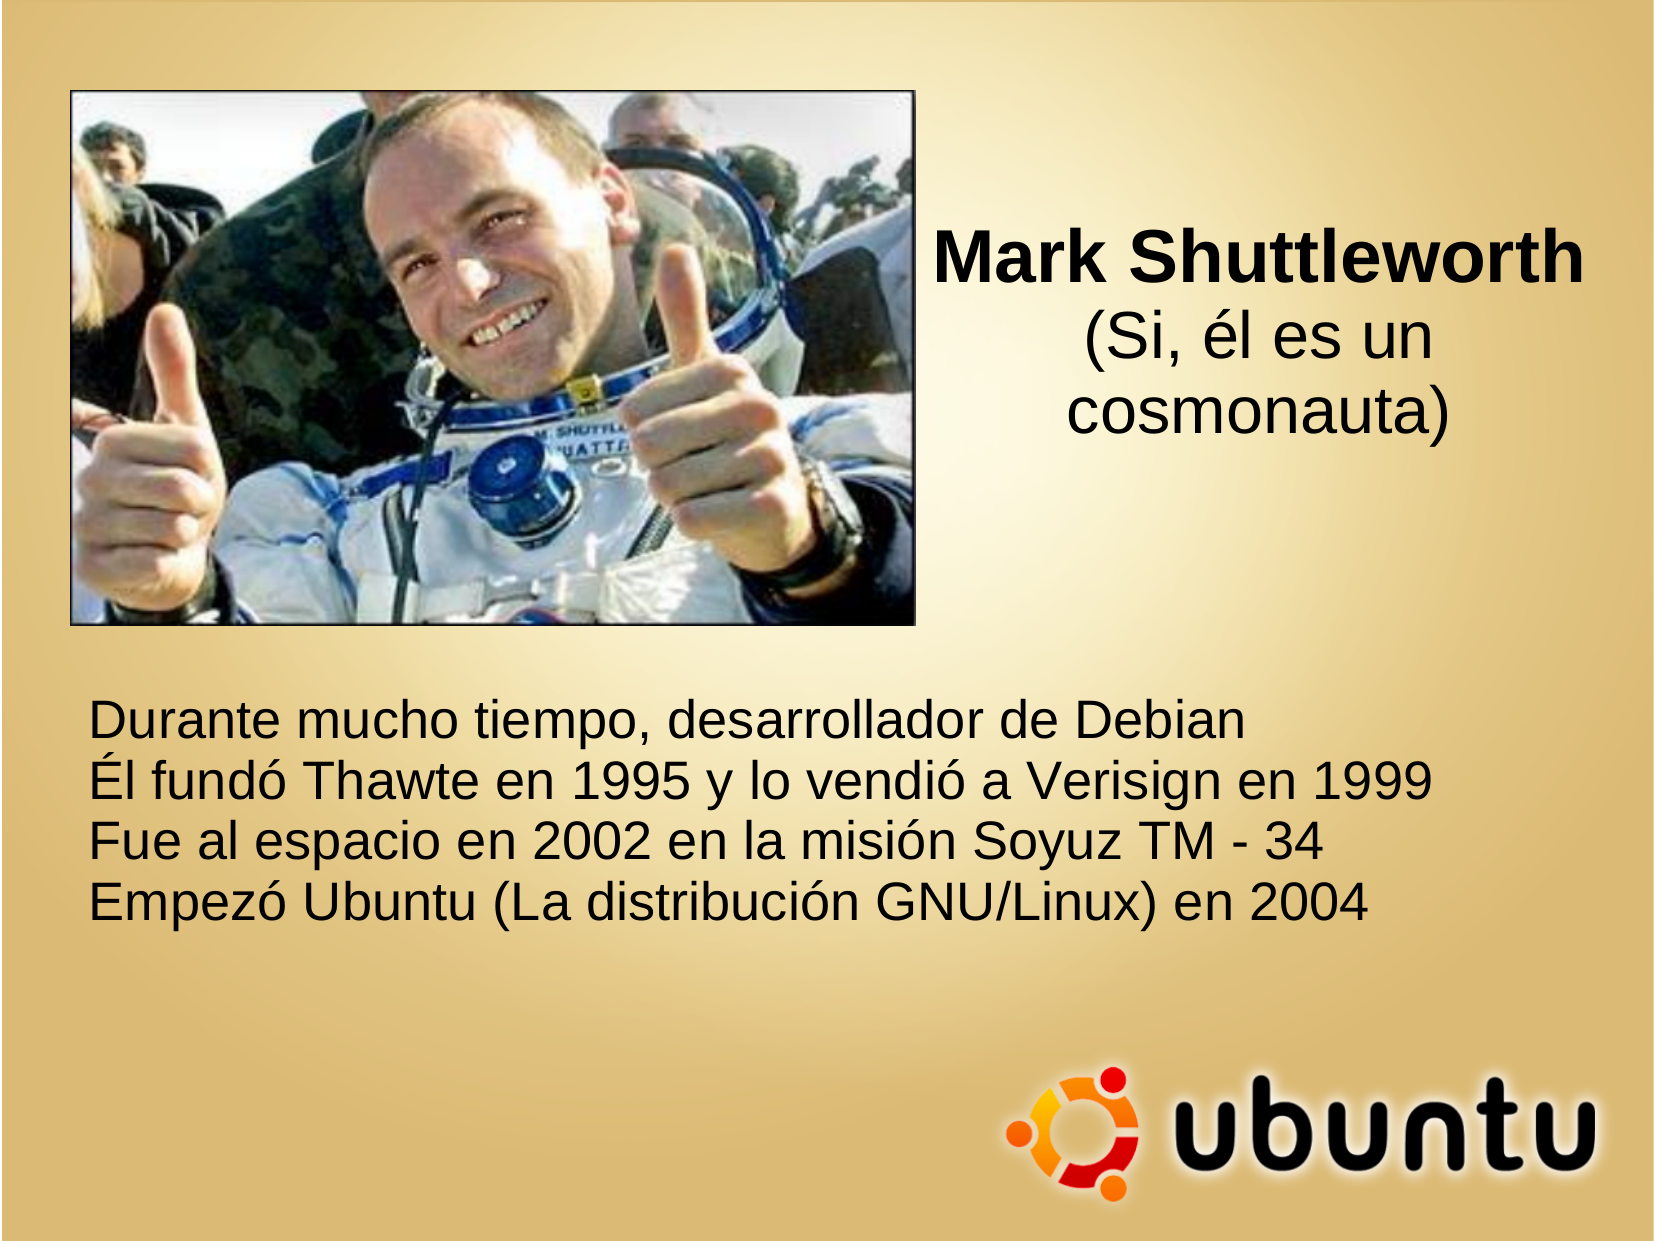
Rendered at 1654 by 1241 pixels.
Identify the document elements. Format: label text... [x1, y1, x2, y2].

text_box Durante mucho tiempo, desarrollador de Debian Él fundó Thawte en 1995 y lo vendió a Verisign en 1999 Fue al espacio en 2002 en la misión Soyuz TM - 34 Empezó Ubuntu (La distribución GNU/Linux) en 2004 [59, 682, 1625, 1020]
picture [2, 0, 1654, 1241]
text_box Mark Shuttleworth (Si, él es un cosmonauta) [895, 206, 1625, 573]
